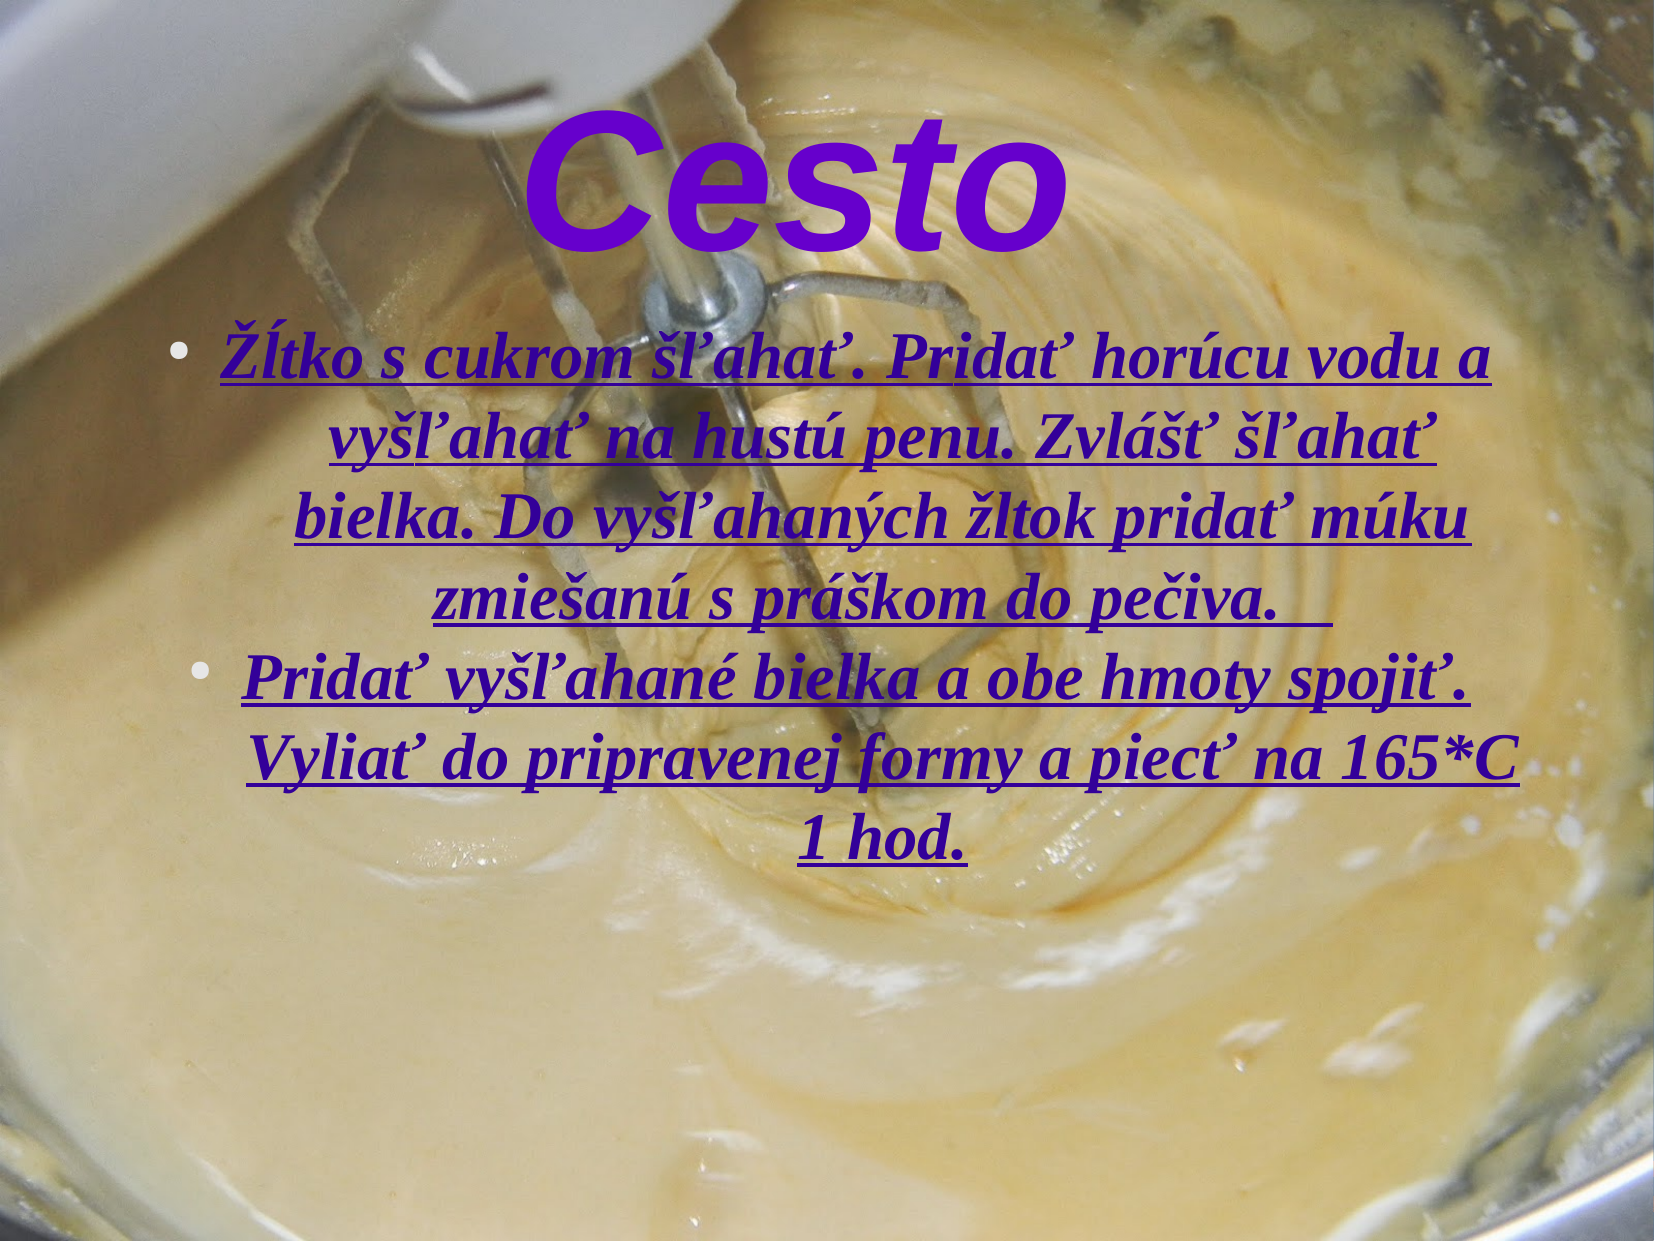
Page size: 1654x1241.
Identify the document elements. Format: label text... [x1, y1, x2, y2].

list Žĺtko s cukrom šľahať. Pridať horúcu vodu a vyšľahať na hustú penu. Zvlášť šľahať bielka. Do vyšľahaných žltok pridať múku zmiešanú s práškom do pečiva. Pridať vyšľahané bielka a obe hmoty spojiť. Vyliať do pripravenej formy a piecť na 165*C 1 hod. [88, 312, 1536, 878]
picture [0, 0, 1654, 1241]
title Cesto [472, 59, 1119, 283]
